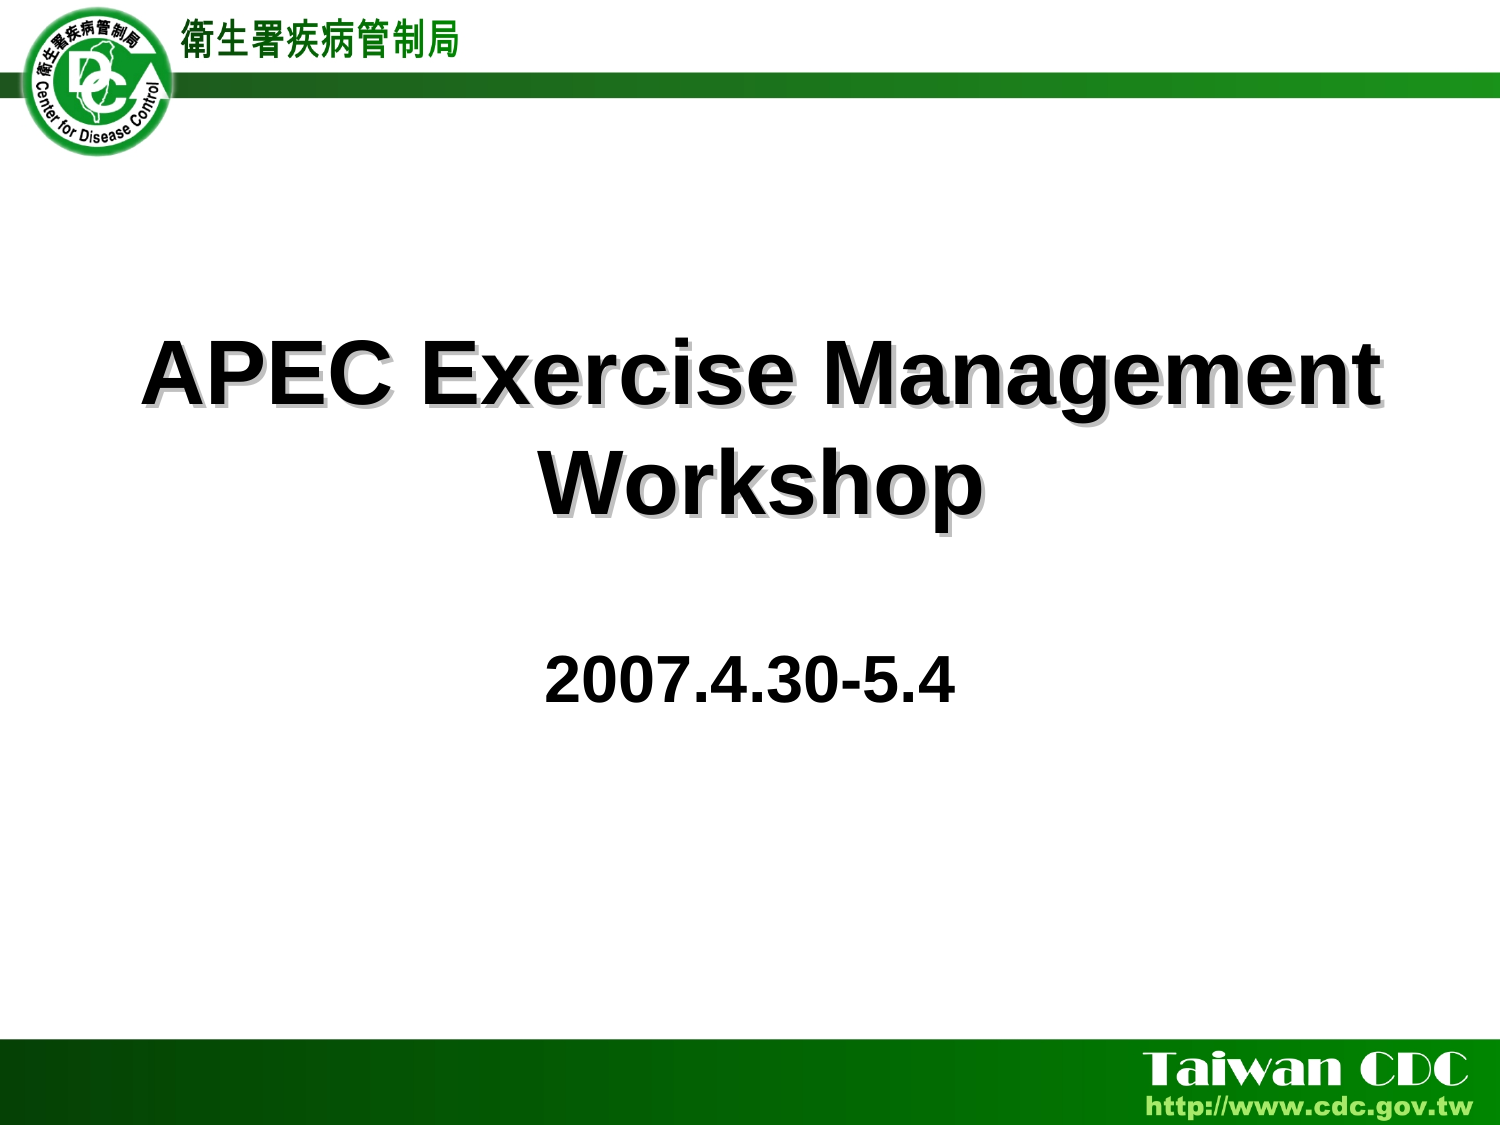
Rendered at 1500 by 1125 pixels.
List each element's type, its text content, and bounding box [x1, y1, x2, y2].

title APEC Exercise Management Workshop [123, 302, 1399, 544]
subtitle 2007.4.30-5.4 [225, 637, 1276, 728]
